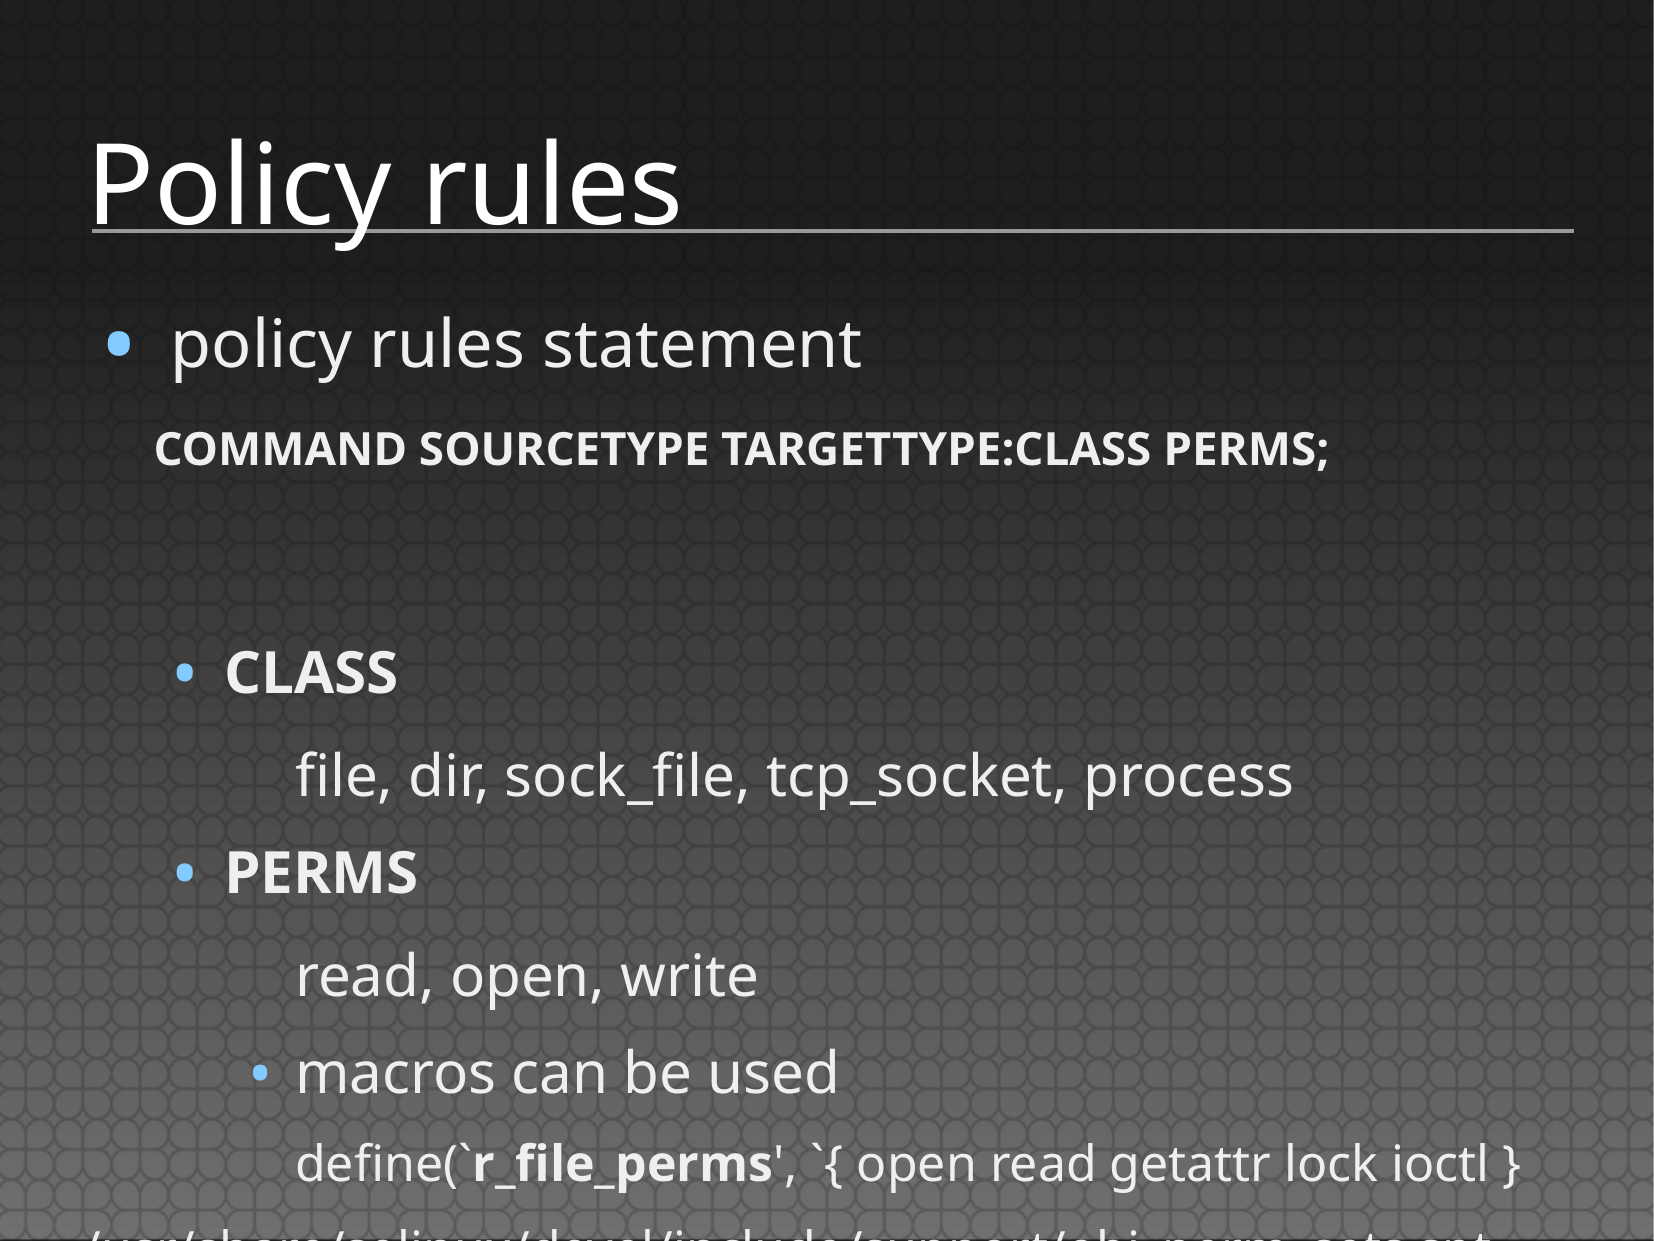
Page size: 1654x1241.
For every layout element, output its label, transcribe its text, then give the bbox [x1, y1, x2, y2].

title Policy rules [86, 112, 1576, 249]
list policy rules statement COMMAND SOURCETYPE TARGETTYPE:CLASS PERMS; CLASS file, dir, sock_file, tcp_socket, process PERMS read, open, write macros can be used define(`r_file_perms', `{ open read getattr lock ioctl } /usr/share/selinux/devel/include/support/obj_perm_sets.spt [82, 296, 1571, 1241]
picture [0, 0, 1654, 1241]
